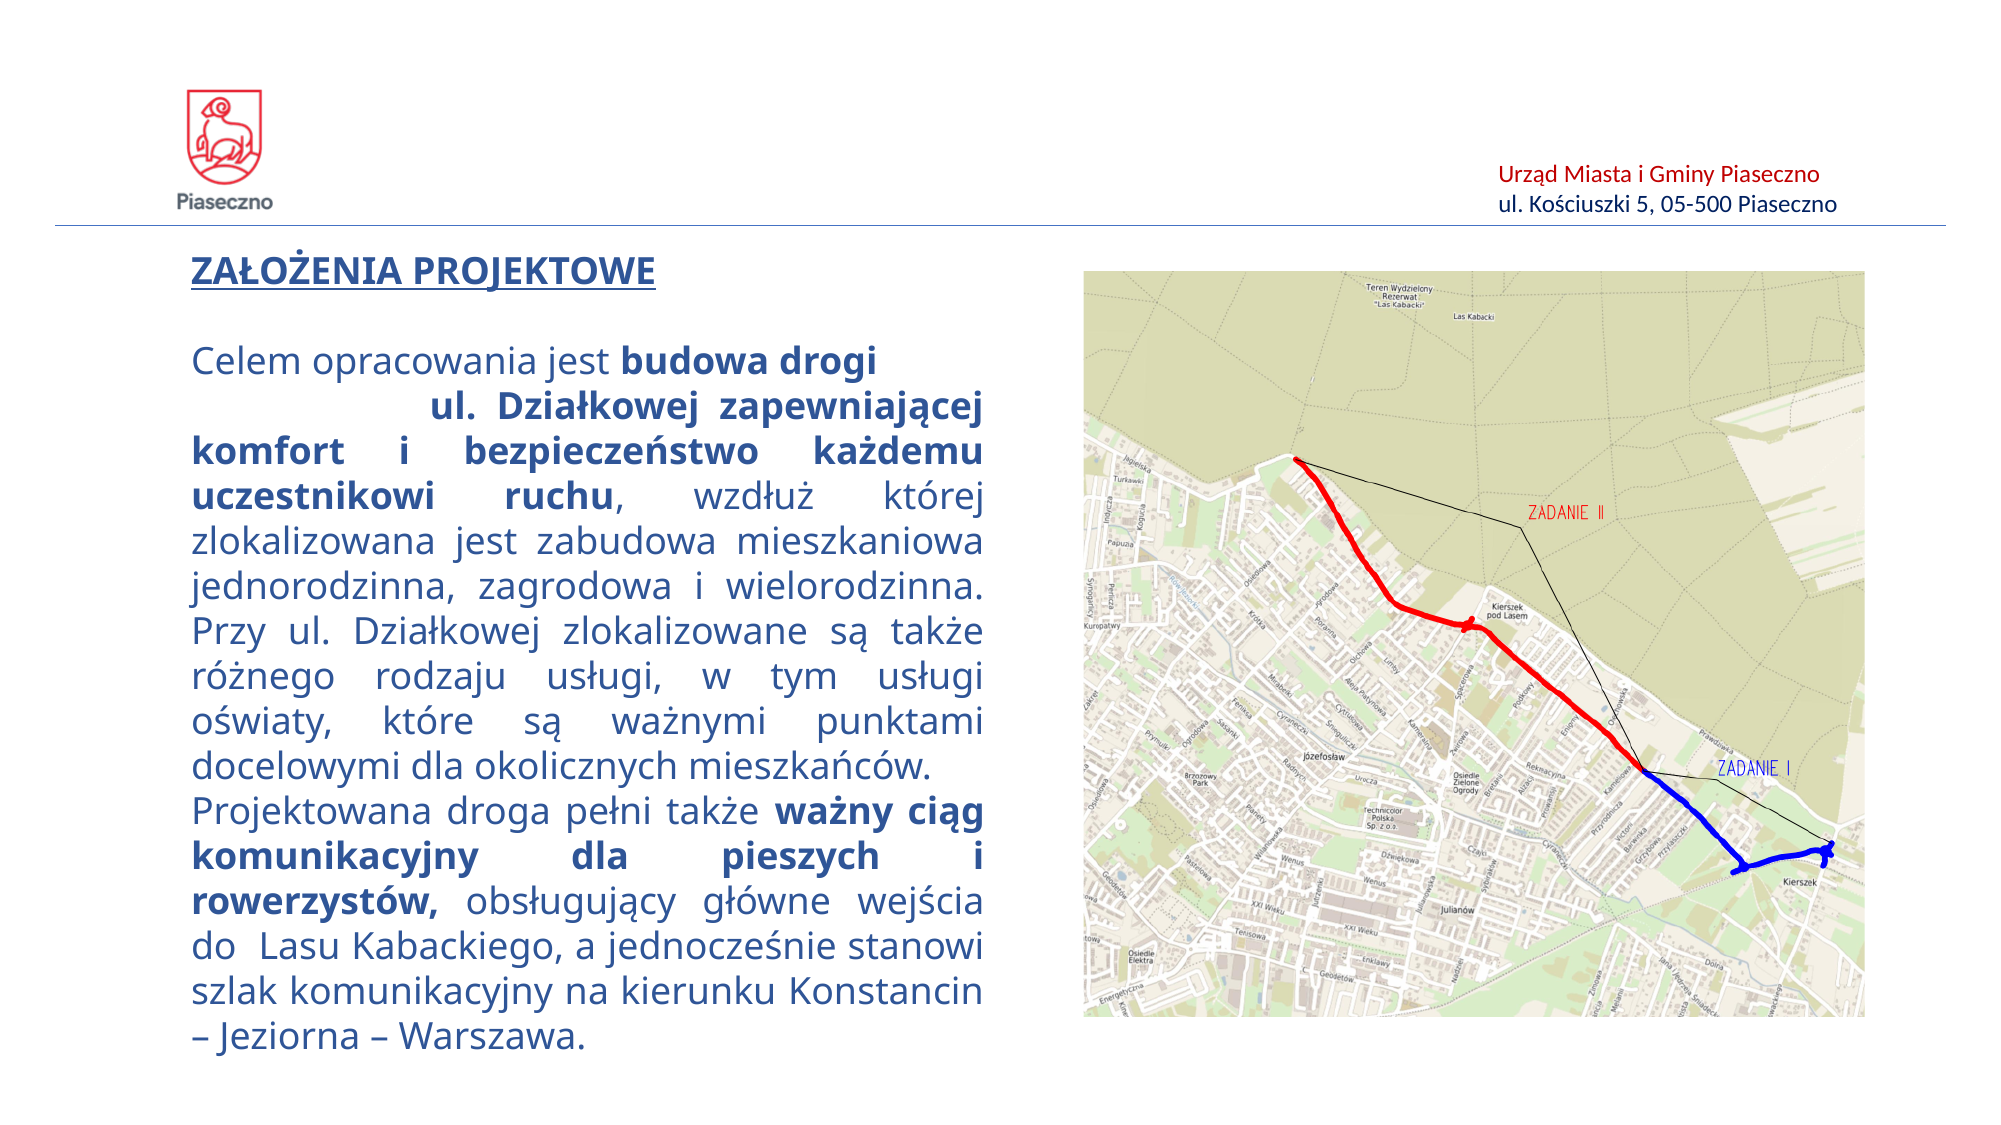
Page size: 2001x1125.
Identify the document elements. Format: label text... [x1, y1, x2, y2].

picture [176, 88, 274, 212]
text_box Urząd Miasta i Gminy Piaseczno ul. Kościuszki 5, 05-500 Piaseczno [1483, 150, 1865, 225]
picture [1083, 271, 1865, 1017]
text_box ZAŁOŻENIA PROJEKTOWE Celem opracowania jest budowa drogi ul. Działkowej zapewniającej komfort i bezpieczeństwo każdemu uczestnikowi ruchu, wzdłuż której zlokalizowana jest zabudowa mieszkaniowa jednorodzinna, zagrodowa i wielorodzinna. Przy ul. Działkowej zlokalizowane są także różnego rodzaju usługi, w tym usługi oświaty, które są ważnymi punktami docelowymi dla okolicznych mieszkańców. Projektowana droga pełni także ważny ciąg komunikacyjny dla pieszych i rowerzystów, obsługujący główne wejścia do Lasu Kabackiego, a jednocześnie stanowi szlak komunikacyjny na kierunku Konstancin – Jeziorna – Warszawa. [176, 240, 1000, 1125]
